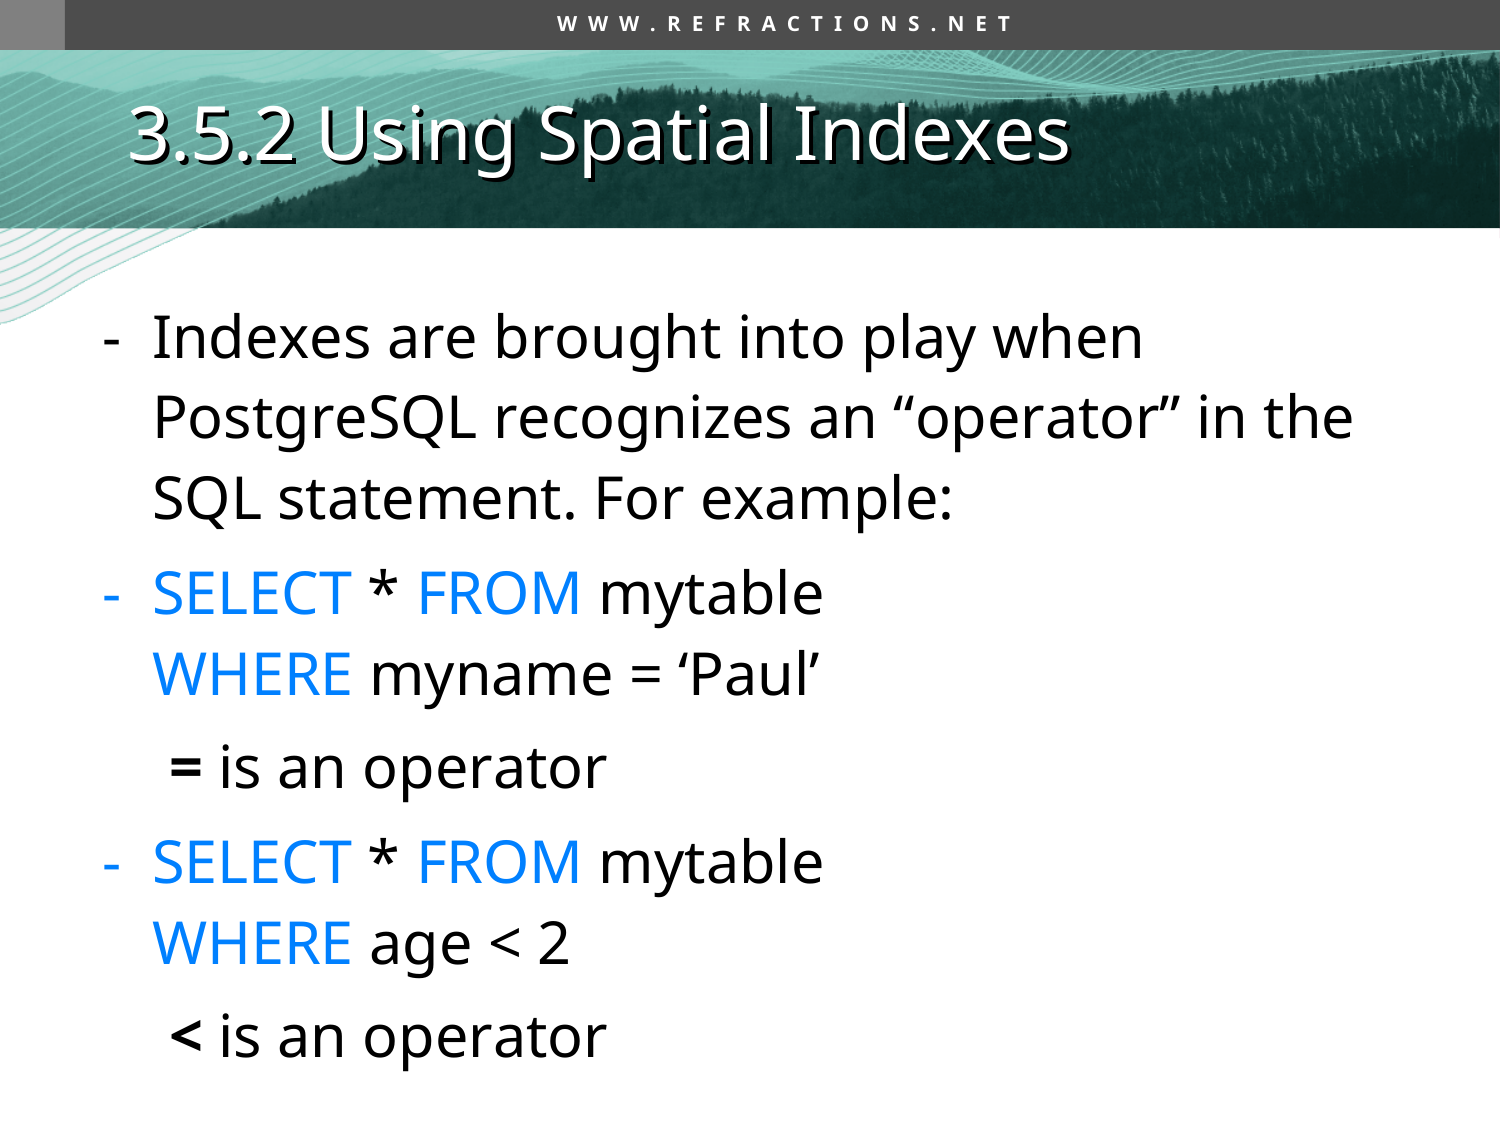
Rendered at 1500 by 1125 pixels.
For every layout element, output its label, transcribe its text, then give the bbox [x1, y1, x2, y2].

picture [0, 50, 1500, 325]
list Indexes are brought into play when PostgreSQL recognizes an “operator” in the SQL statement. For example: SELECT * FROM mytable WHERE myname = ‘Paul’ = is an operator SELECT * FROM mytable WHERE age < 2 < is an operator [87, 287, 1426, 1088]
title 3.5.2 Using Spatial Indexes [112, 49, 1388, 213]
